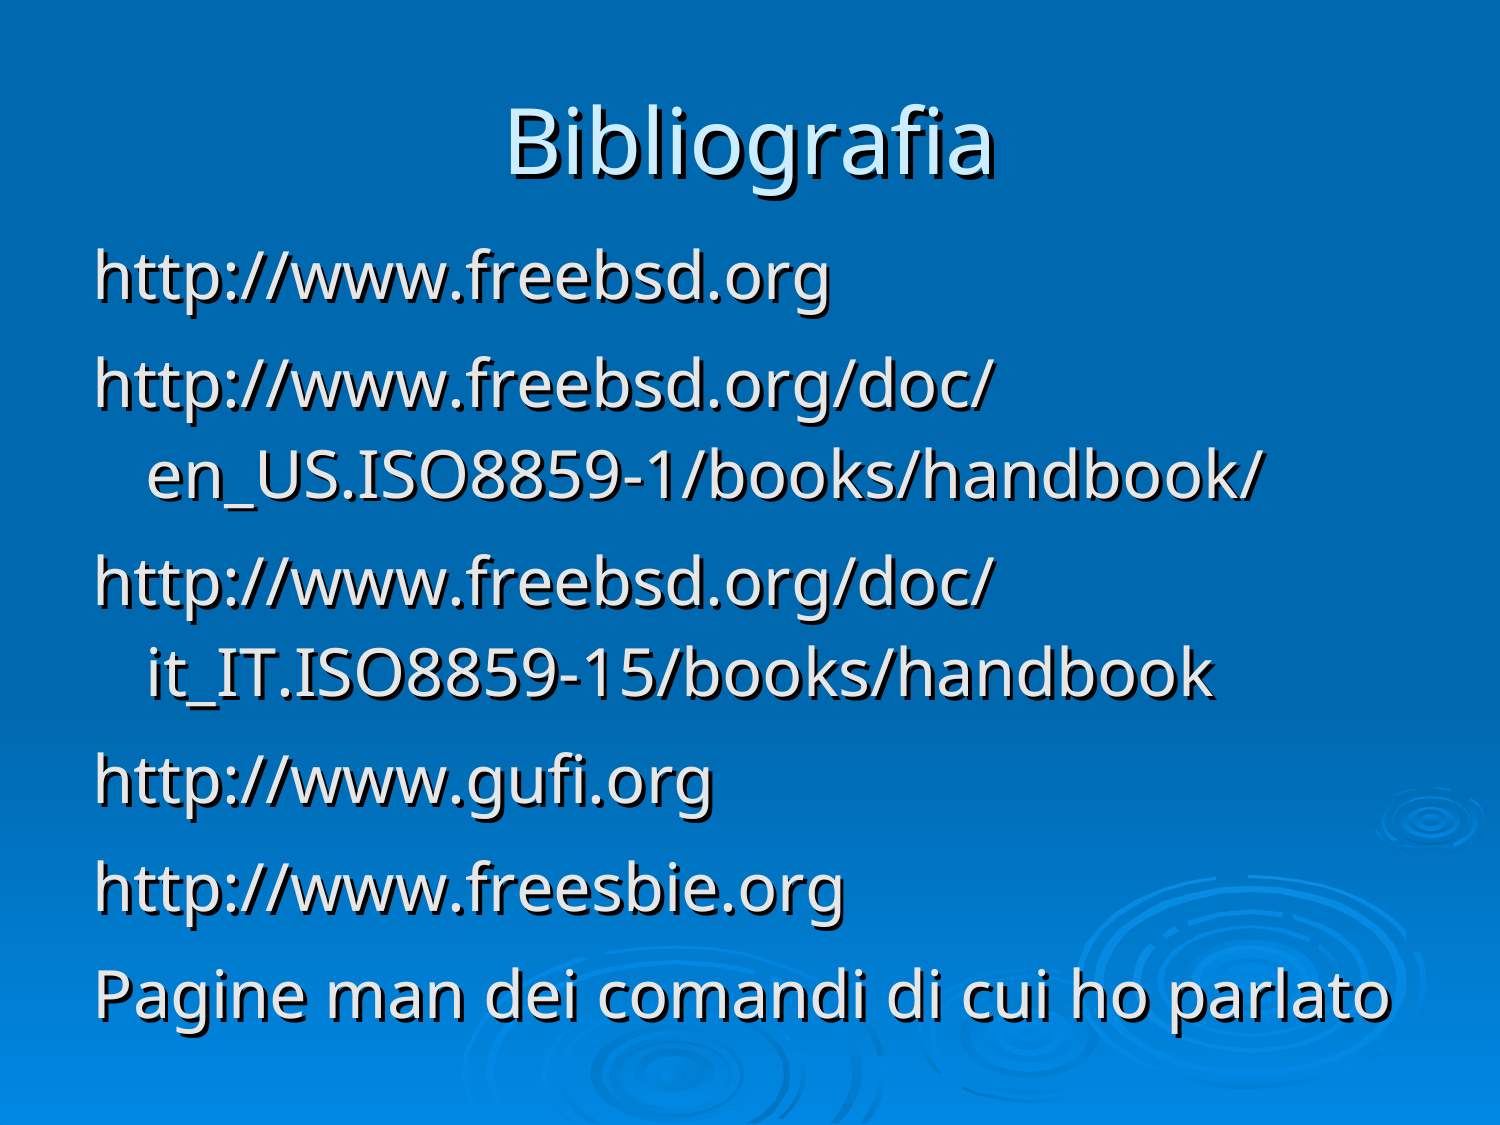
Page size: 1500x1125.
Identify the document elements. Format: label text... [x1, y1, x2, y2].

subtitle http://www.freebsd.org http://www.freebsd.org/doc/en_US.ISO8859-1/books/handbook/ http://www.freebsd.org/doc/it_IT.ISO8859-15/books/handbook http://www.gufi.org http://www.freesbie.org Pagine man dei comandi di cui ho parlato [75, 262, 1426, 1005]
title Bibliografia [75, 21, 1426, 257]
